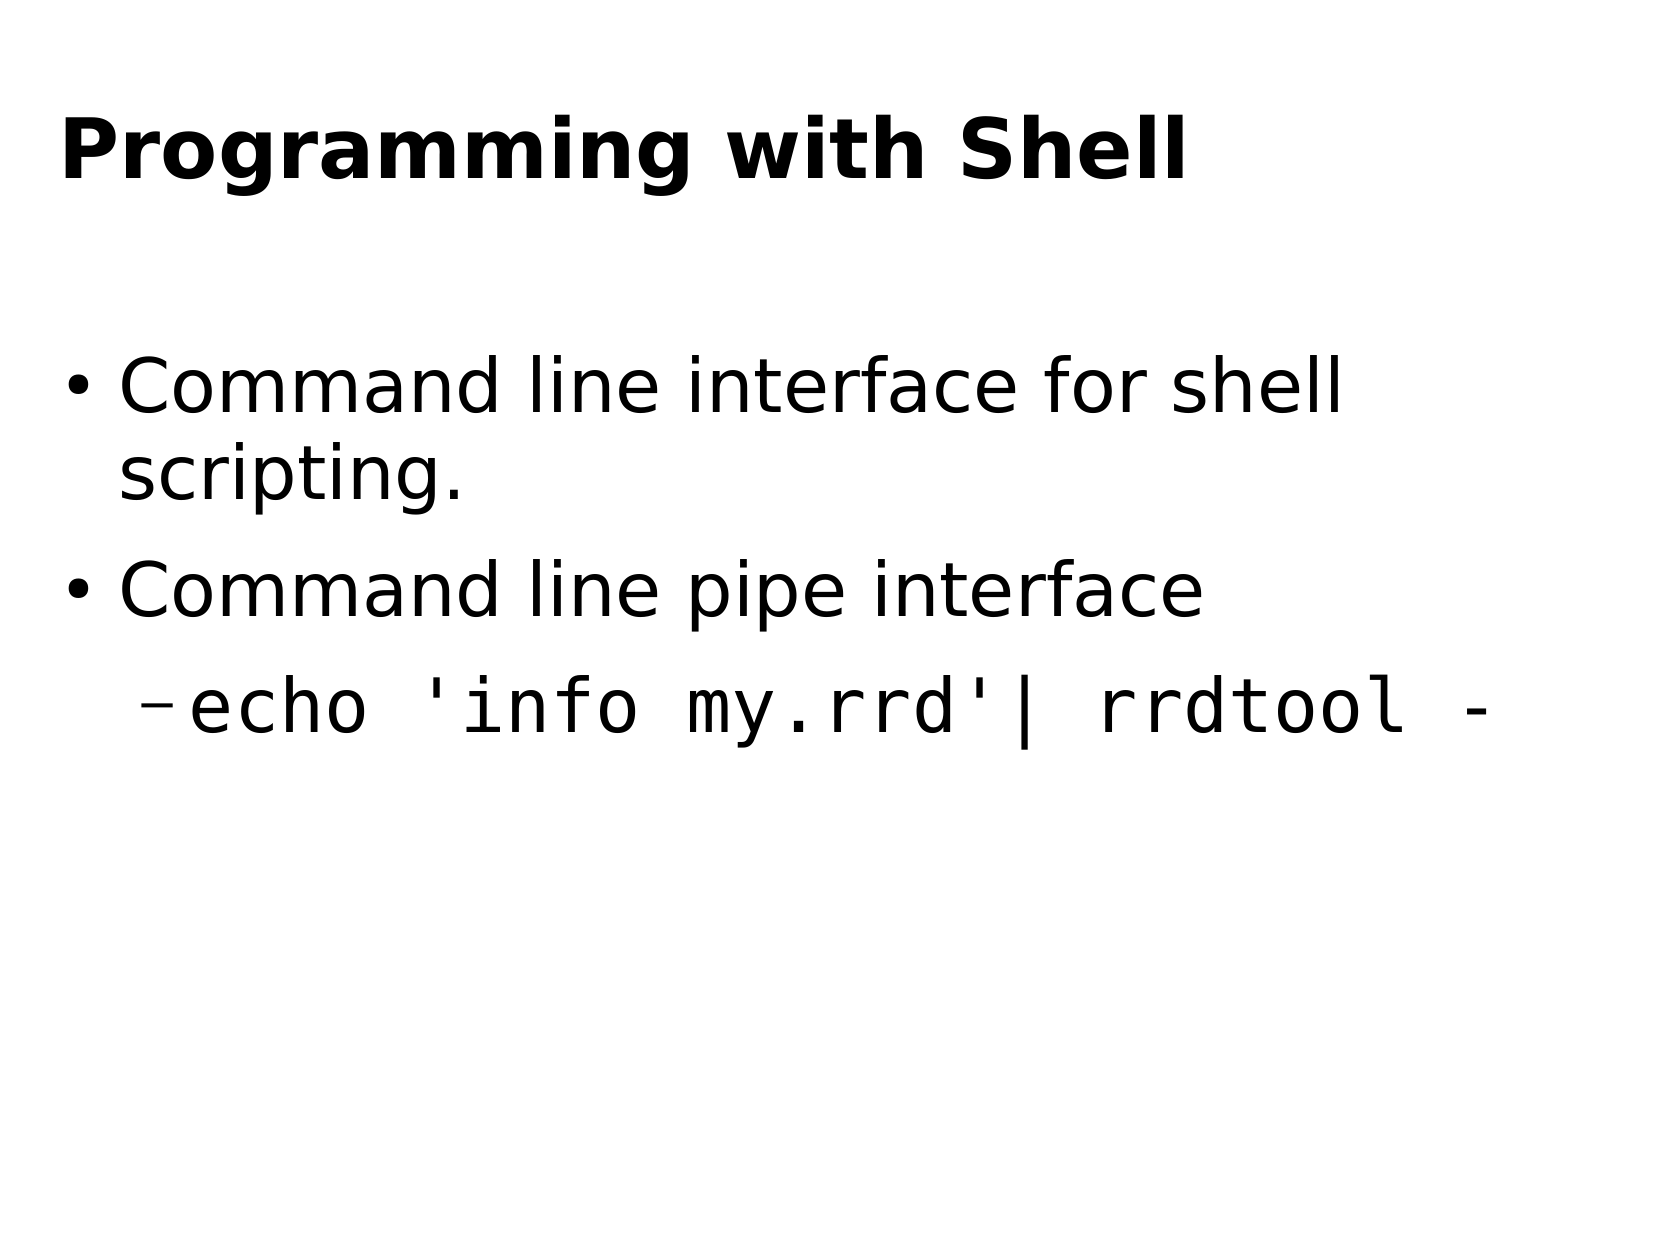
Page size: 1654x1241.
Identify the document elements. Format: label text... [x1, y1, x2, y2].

title Programming with Shell [59, 75, 1607, 225]
list Command line interface for shell scripting. Command line pipe interface echo 'info my.rrd'| rrdtool - [47, 342, 1568, 1097]
